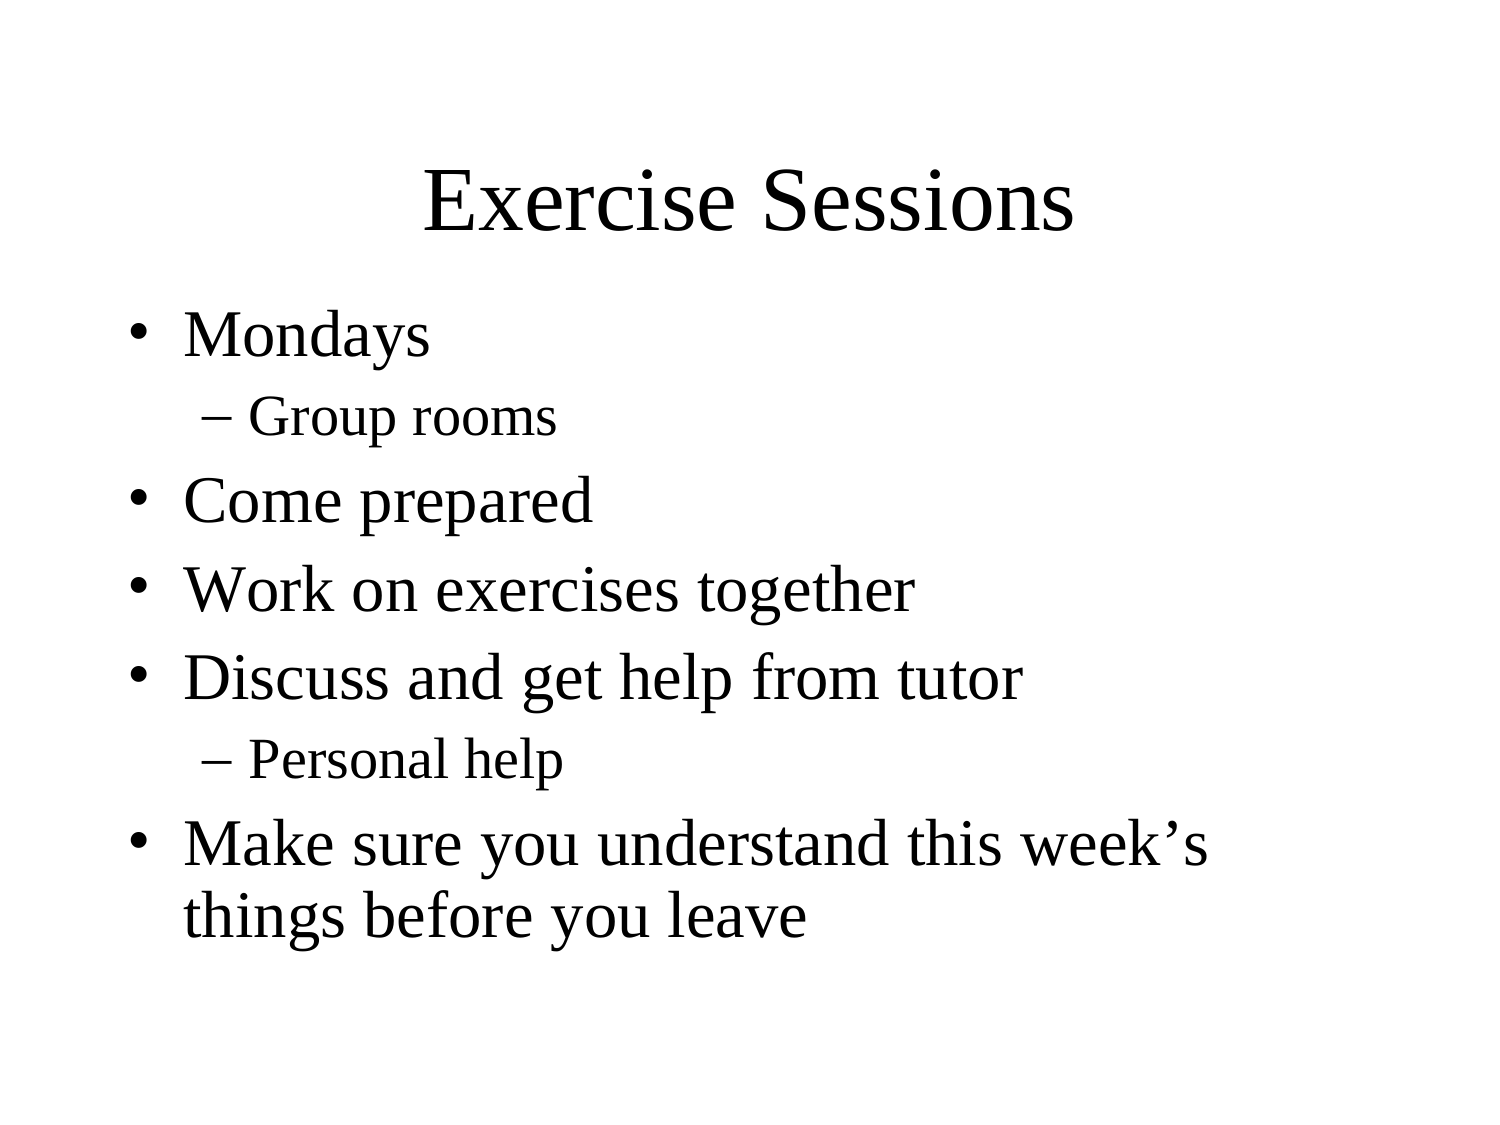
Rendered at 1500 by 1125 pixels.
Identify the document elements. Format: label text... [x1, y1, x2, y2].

list Mondays Group rooms Come prepared Work on exercises together Discuss and get help from tutor Personal help Make sure you understand this week’s things before you leave [112, 290, 1388, 966]
title Exercise Sessions [112, 99, 1388, 288]
